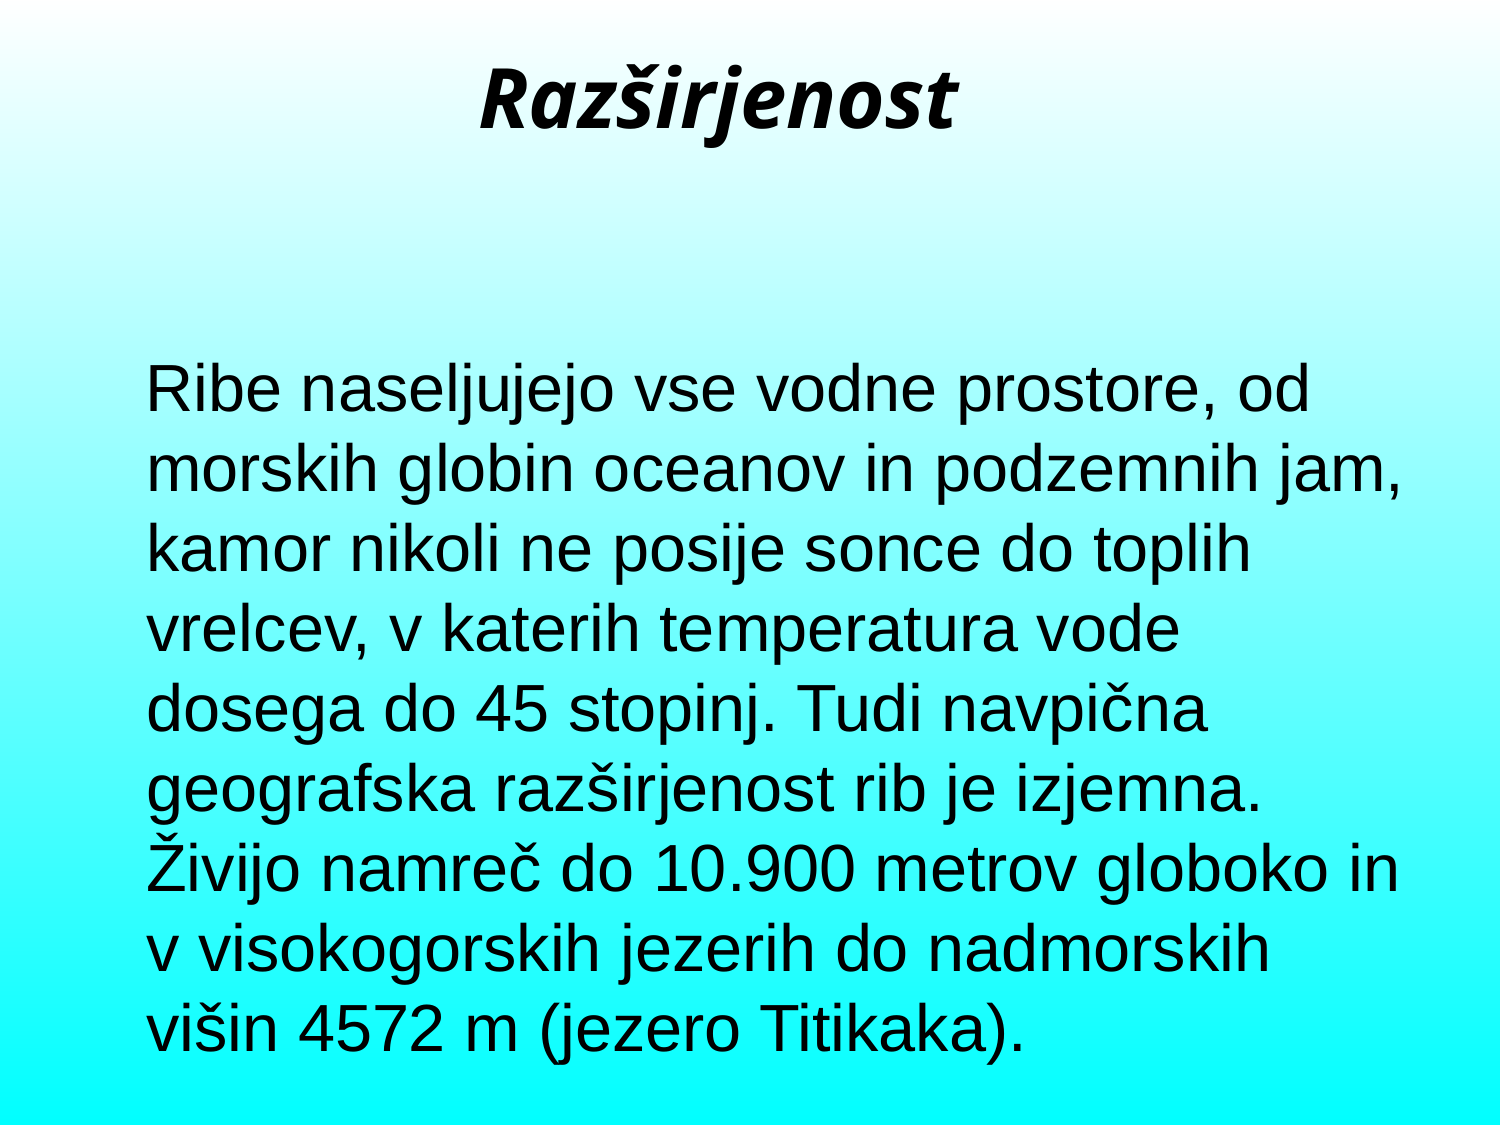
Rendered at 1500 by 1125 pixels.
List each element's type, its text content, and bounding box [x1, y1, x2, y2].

list Ribe naseljujejo vse vodne prostore, od morskih globin oceanov in podzemnih jam, kamor nikoli ne posije sonce do toplih vrelcev, v katerih temperatura vode dosega do 45 stopinj. Tudi navpična geografska razširjenost rib je izjemna. Živijo namreč do 10.900 metrov globoko in v visokogorskih jezerih do nadmorskih višin 4572 m (jezero Titikaka). [75, 337, 1425, 1080]
text_box Razširjenost [187, 37, 1250, 313]
